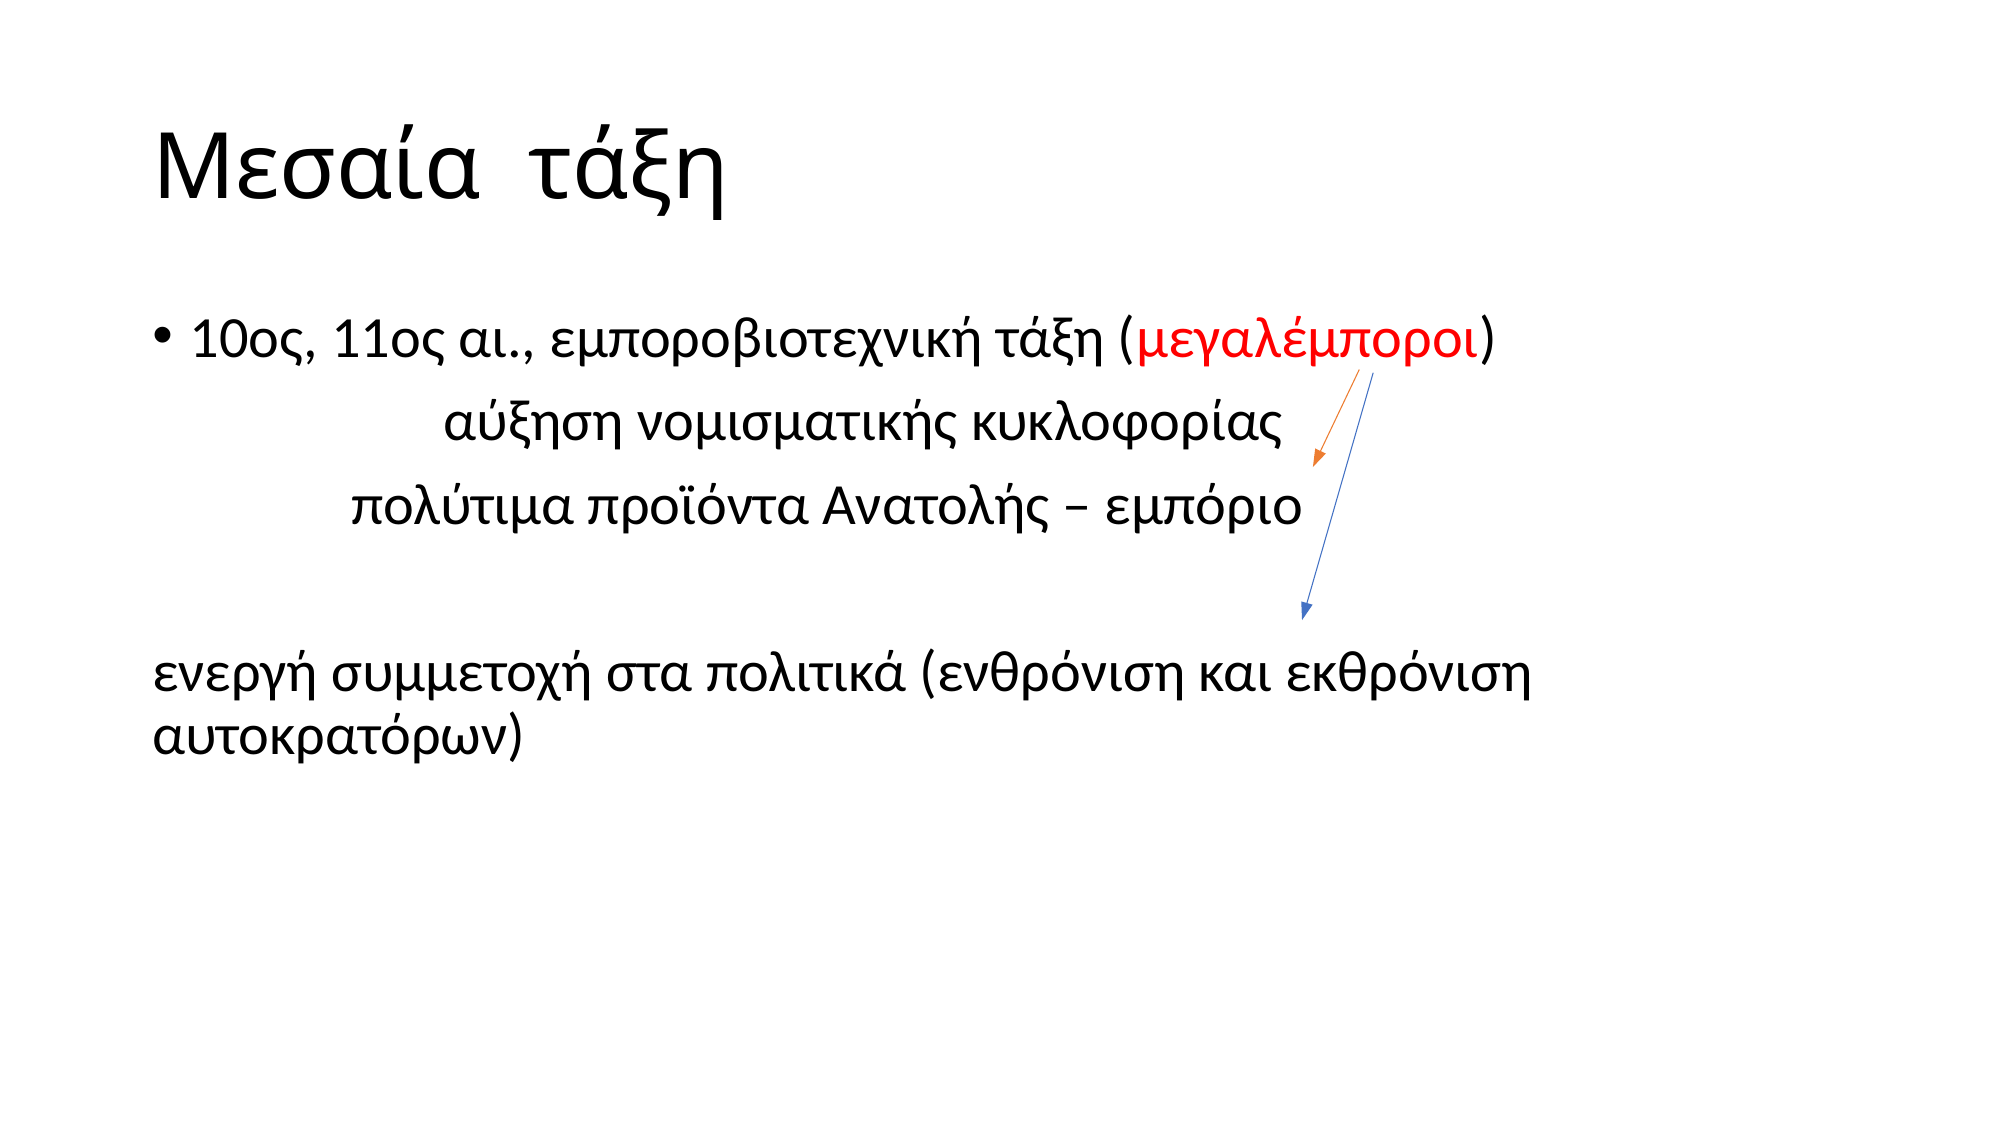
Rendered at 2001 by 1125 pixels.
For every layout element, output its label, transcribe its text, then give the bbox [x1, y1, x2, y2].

title Μεσαία τάξη [137, 59, 1863, 278]
list 10ος, 11ος αι., εμποροβιοτεχνική τάξη (μεγαλέμποροι) αύξηση νομισματικής κυκλοφορίας πολύτιμα προϊόντα Ανατολής – εμπόριο ενεργή συμμετοχή στα πολιτικά (ενθρόνιση και εκθρόνιση αυτοκρατόρων) [137, 299, 1863, 1014]
